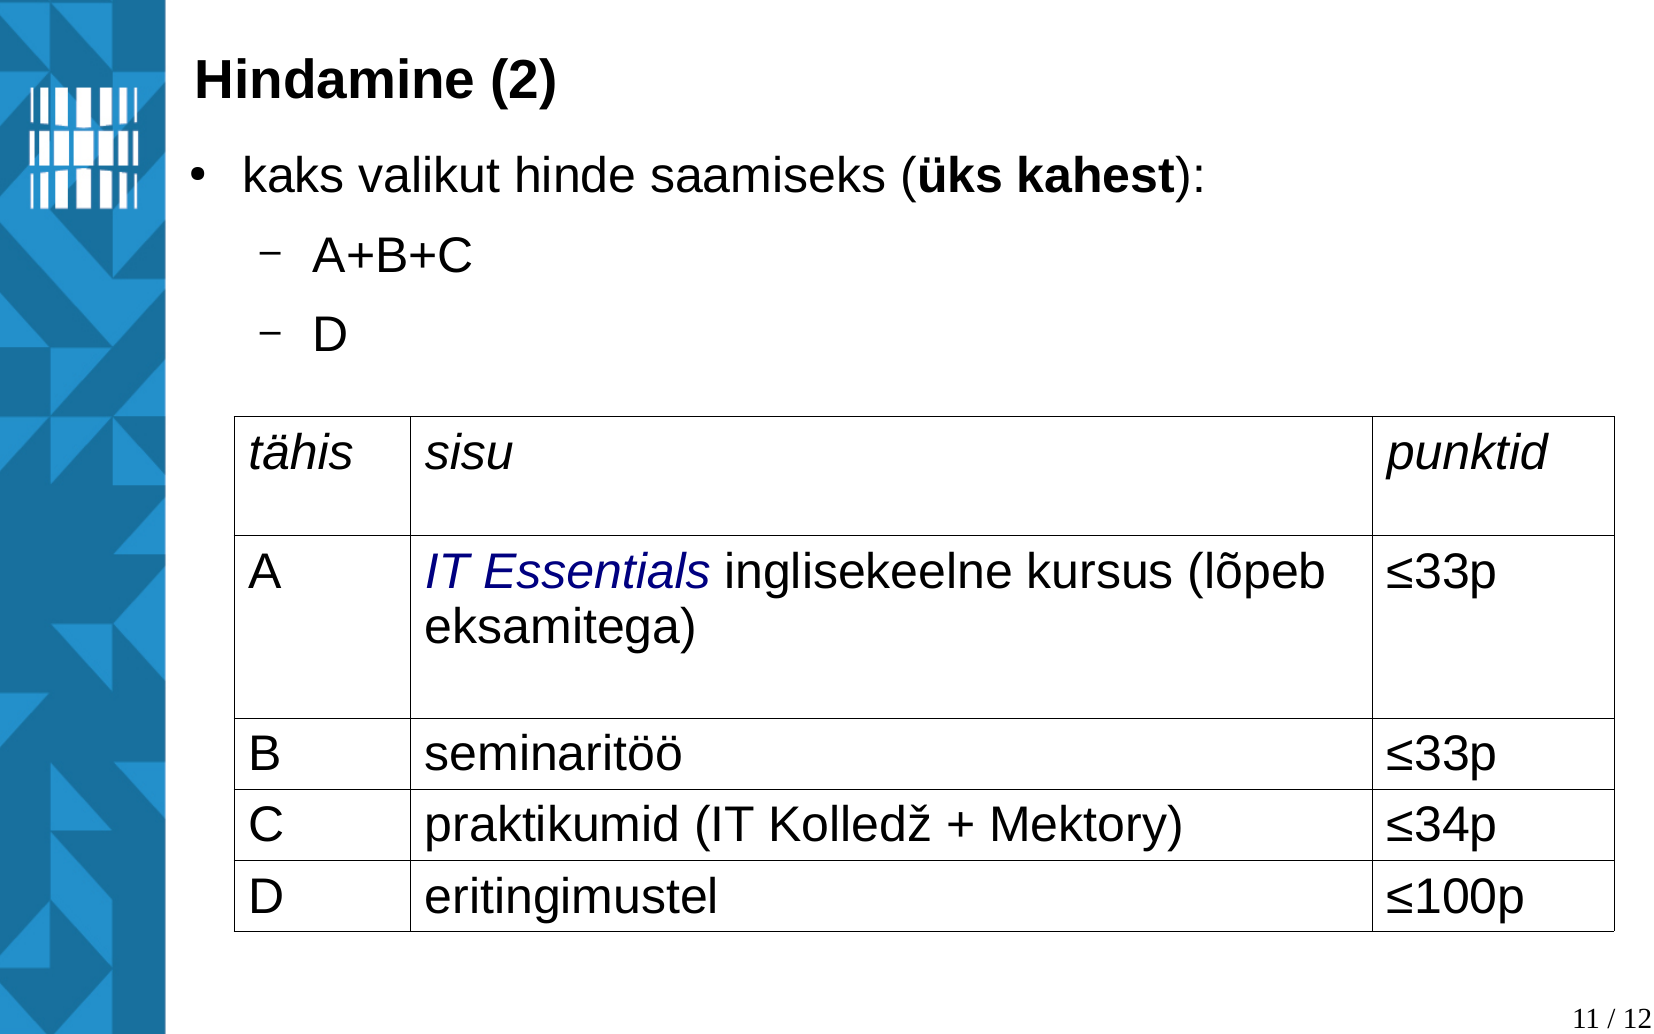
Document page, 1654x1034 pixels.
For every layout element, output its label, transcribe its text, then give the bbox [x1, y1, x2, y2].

list kaks valikut hinde saamiseks (üks kahest): A+B+C D [171, 147, 1359, 384]
title Hindamine (2) [194, 41, 650, 119]
table_cell praktikumid (IT Kolledž + Mektory) [411, 790, 1372, 860]
table_cell ≤33p [1373, 719, 1614, 789]
table_cell ≤34p [1373, 790, 1614, 860]
table_cell D [235, 861, 410, 931]
table_cell A [235, 536, 410, 718]
table_cell C [235, 790, 410, 860]
table_header punktid [1373, 417, 1614, 535]
table_cell ≤33p [1373, 536, 1614, 718]
table_cell ≤100p [1373, 861, 1614, 931]
table_header tähis [235, 417, 410, 535]
table_cell B [235, 719, 410, 789]
table_cell IT Essentials inglisekeelne kursus (lõpeb eksamitega) [411, 536, 1372, 718]
table_cell seminaritöö [411, 719, 1372, 789]
table_cell eritingimustel [411, 861, 1372, 931]
table_header sisu [411, 417, 1372, 535]
